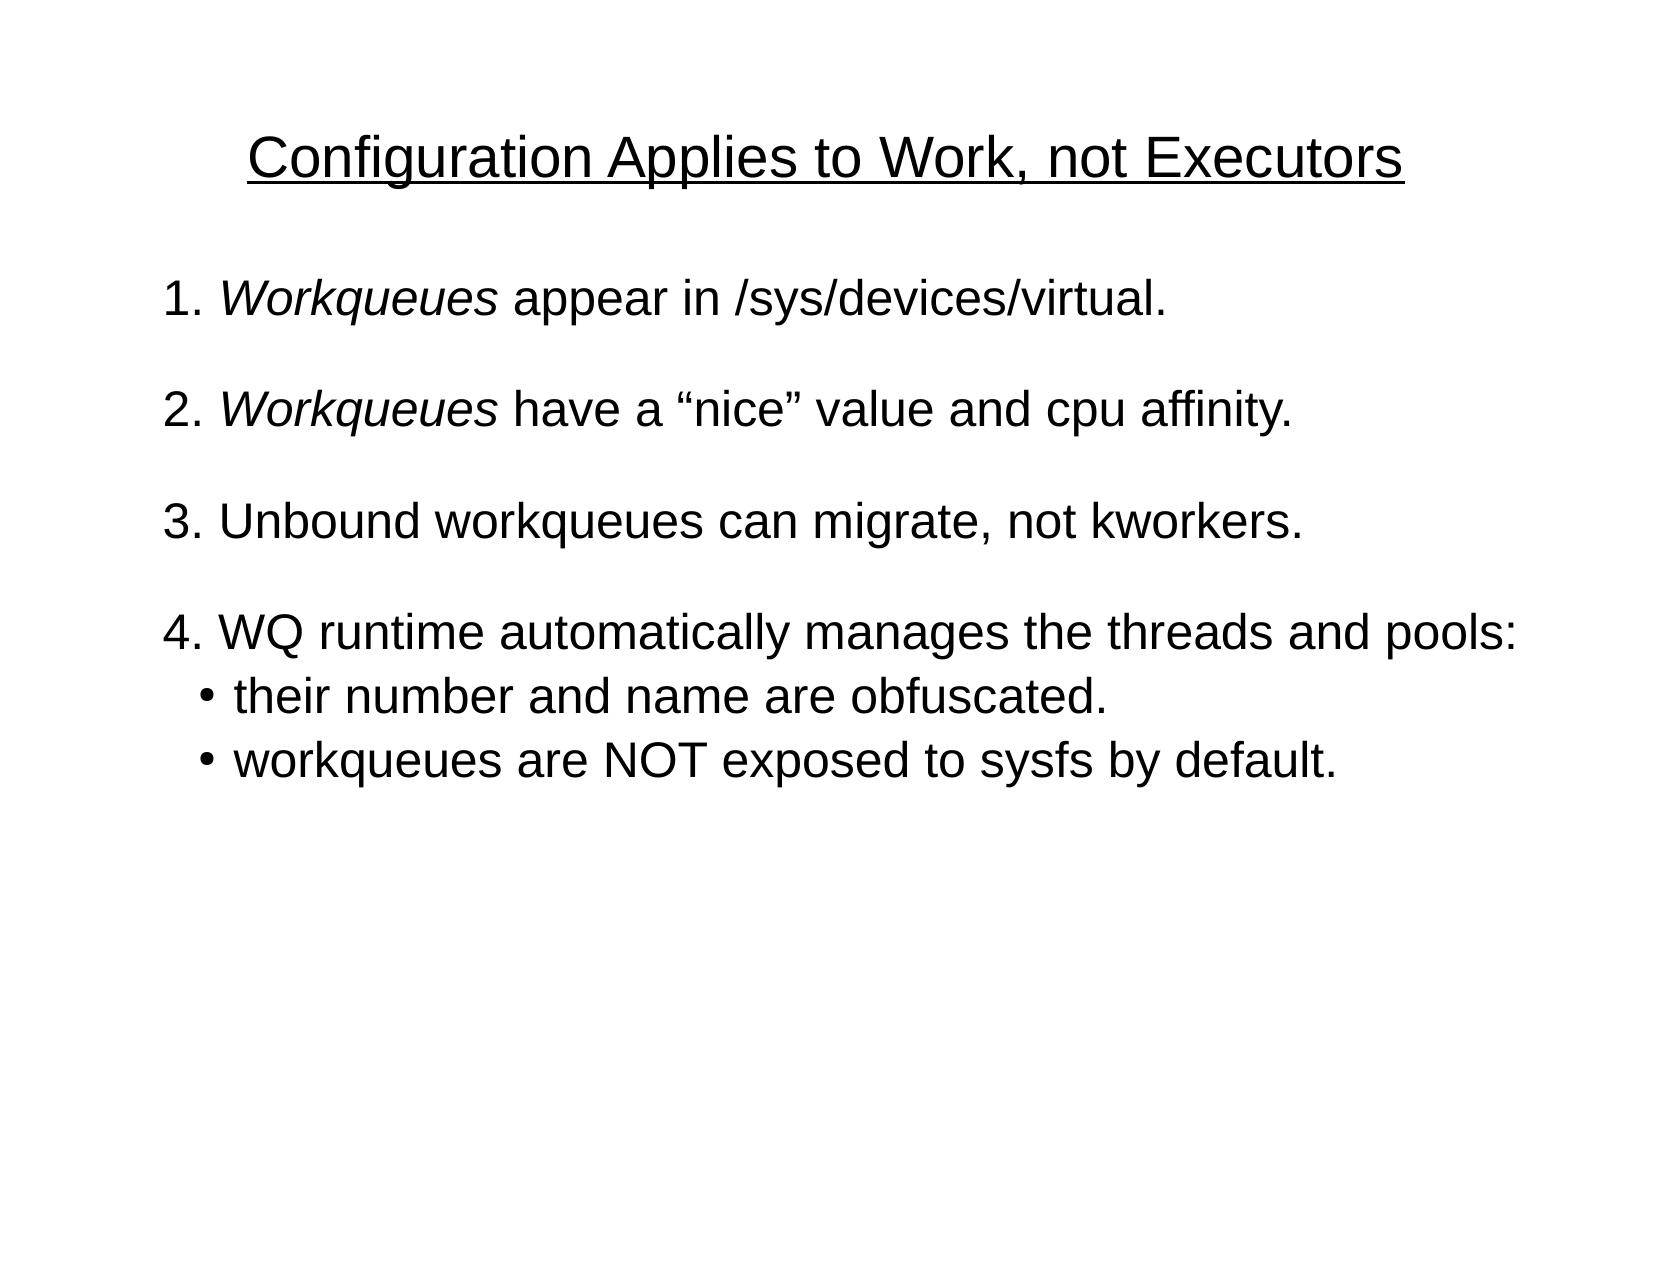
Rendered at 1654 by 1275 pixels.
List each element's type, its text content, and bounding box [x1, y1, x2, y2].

title Configuration Applies to Work, not Executors [82, 50, 1571, 264]
text_box 1. Workqueues appear in /sys/devices/virtual. 2. Workqueues have a “nice” value and cpu affinity. 3. Unbound workqueues can migrate, not kworkers. 4. WQ runtime automatically manages the threads and pools: their number and name are obfuscated. workqueues are NOT exposed to sysfs by default. [112, 262, 1576, 852]
